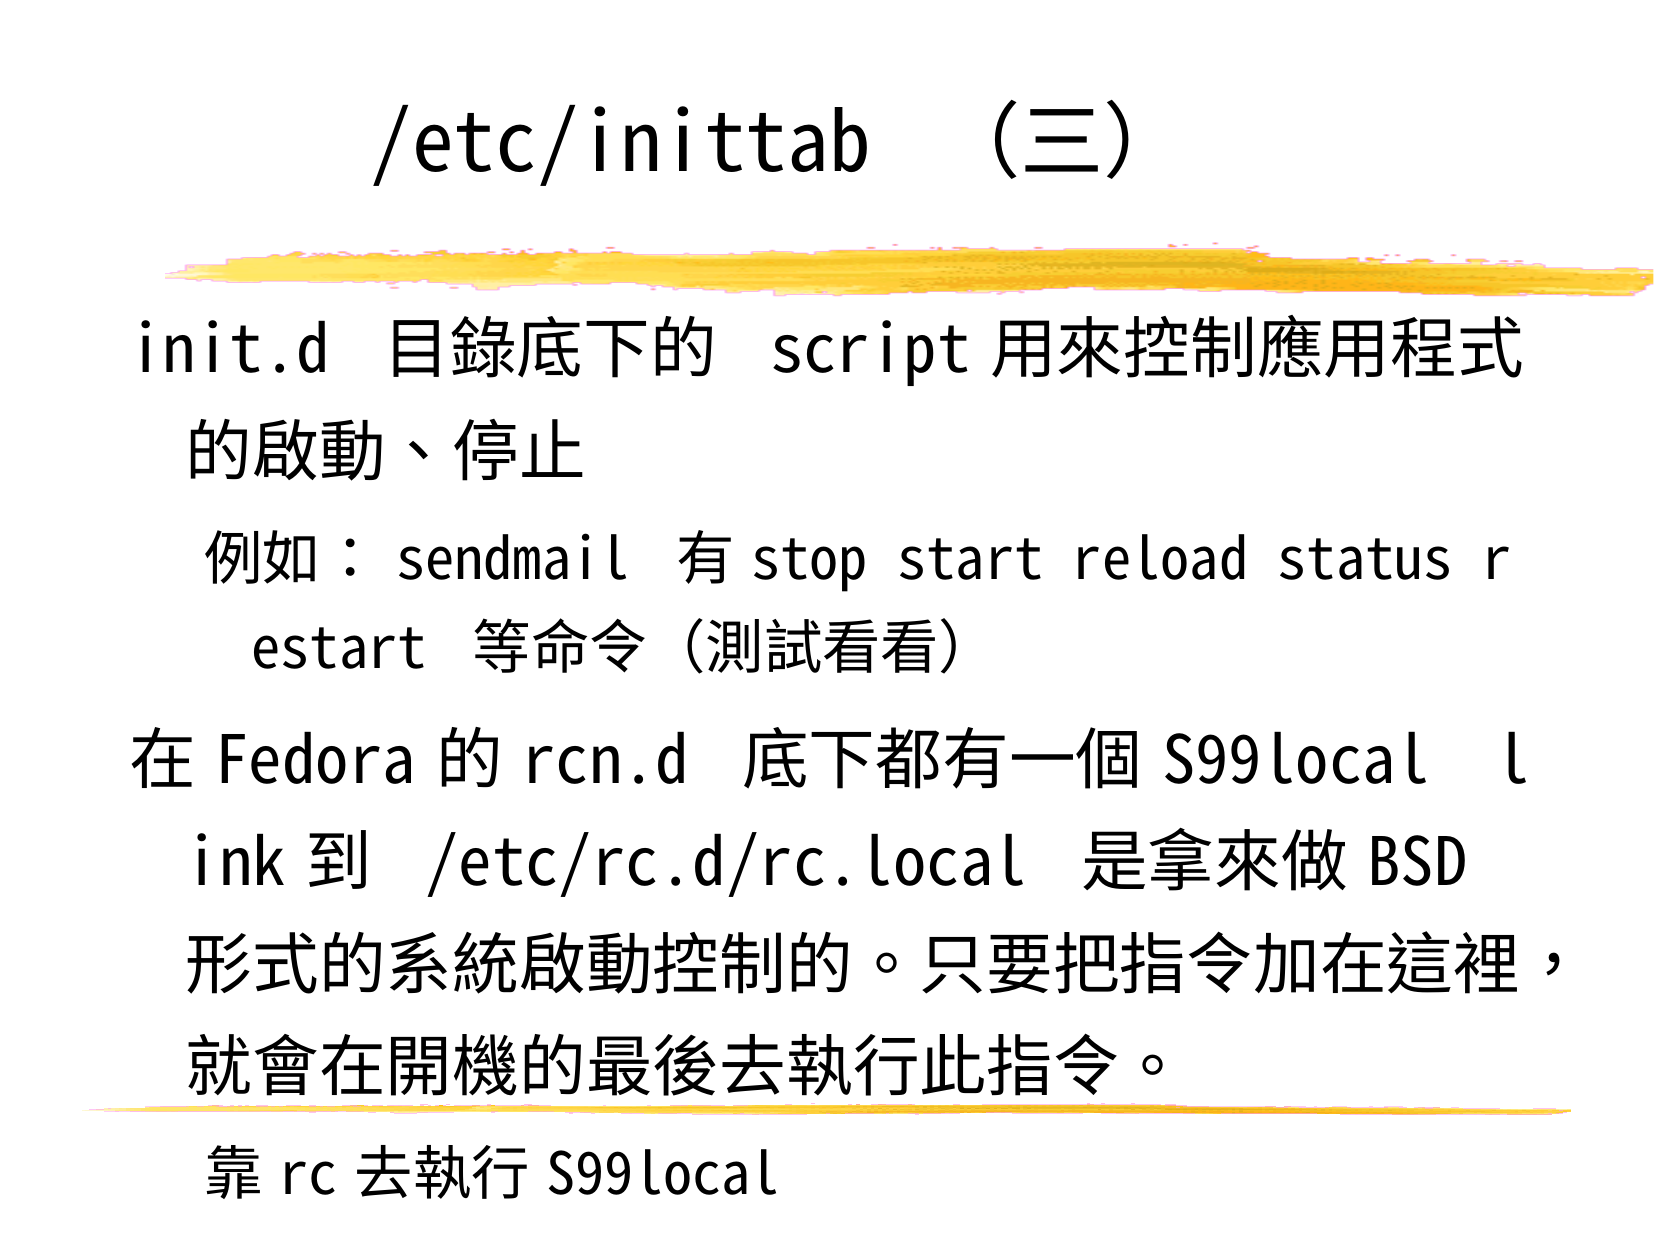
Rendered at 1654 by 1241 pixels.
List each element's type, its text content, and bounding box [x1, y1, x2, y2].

picture [165, 237, 1654, 308]
list init.d 目錄底下的 script用來控制應用程式的啟動、停止 例如：sendmail 有stop start reload status restart 等命令（測試看看） 在Fedora的rcn.d 底下都有一個S99local link到 /etc/rc.d/rc.local 是拿來做BSD形式的系統啟動控制的。只要把指令加在這裡，就會在開機的最後去執行此指令。 靠rc去執行S99local [129, 289, 1536, 1097]
title /etc/inittab （三） [76, 28, 1482, 236]
picture [82, 1102, 1571, 1117]
